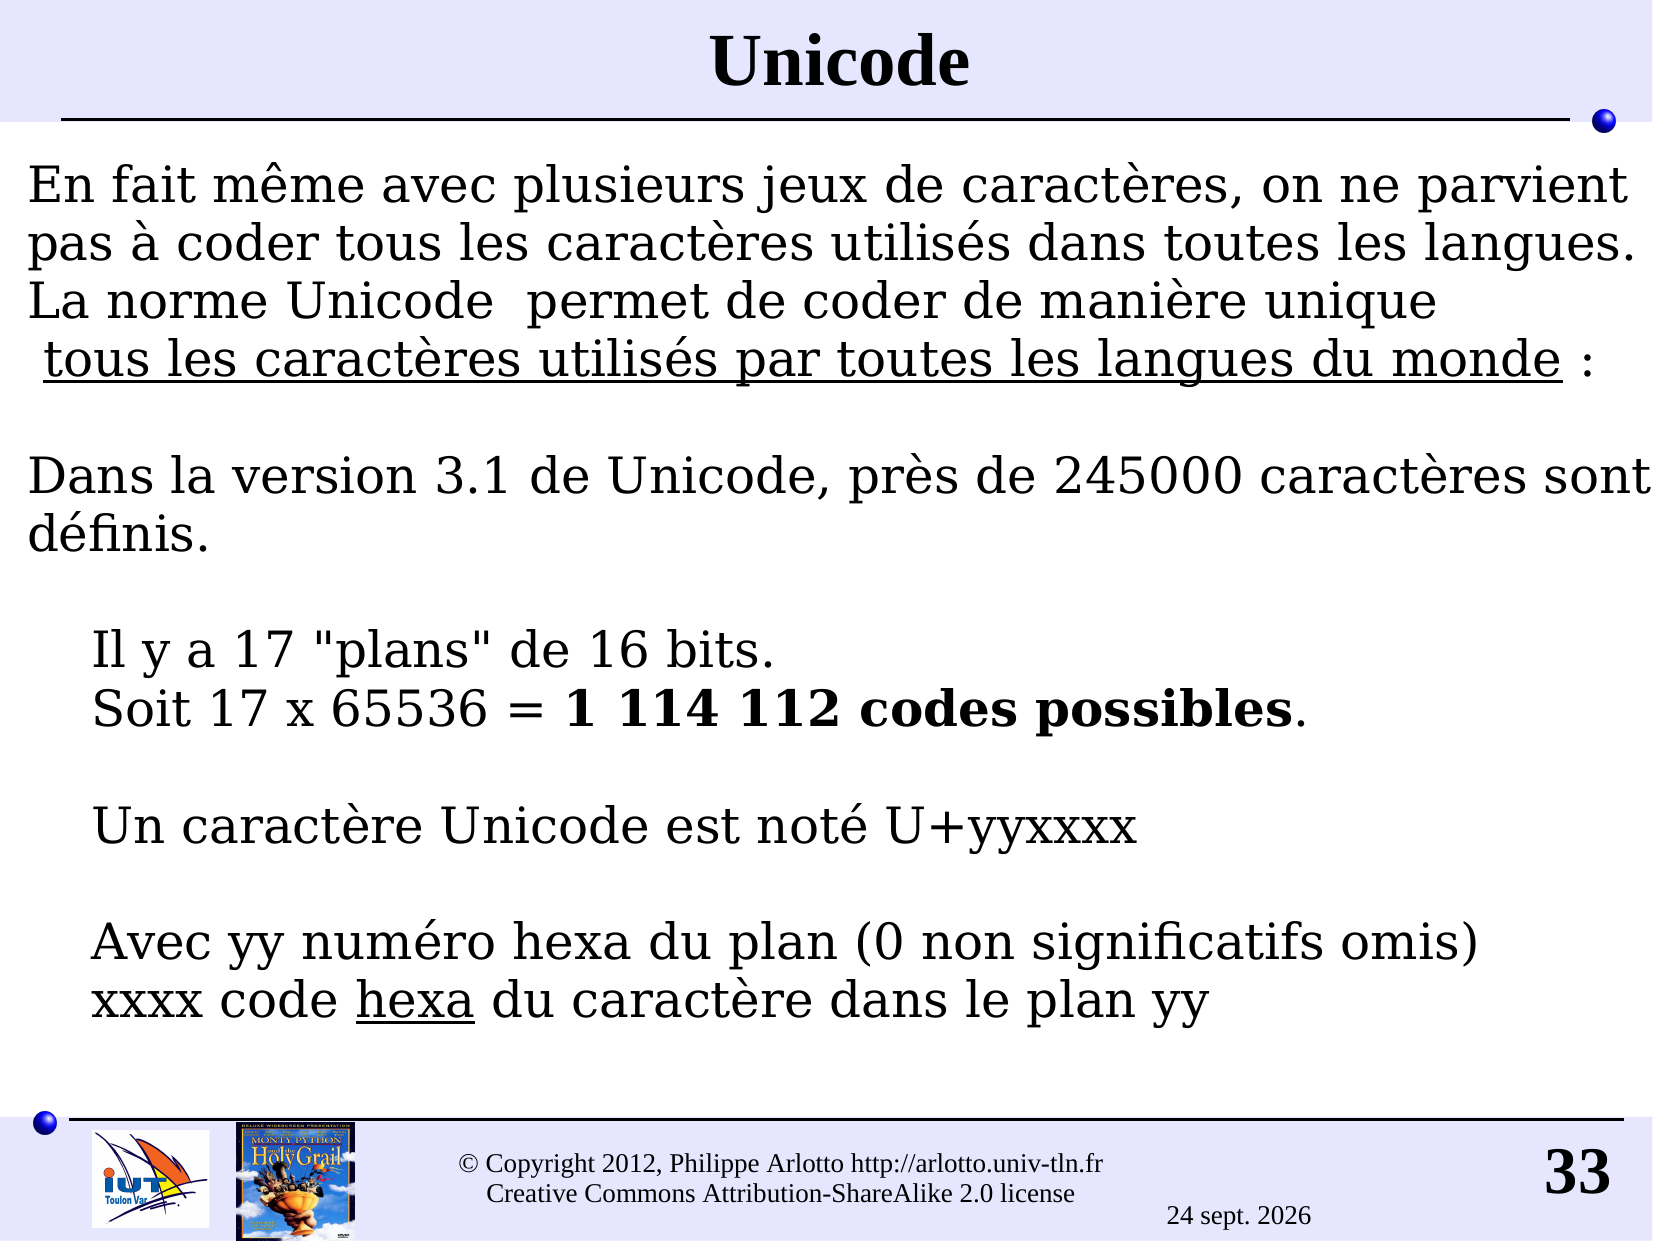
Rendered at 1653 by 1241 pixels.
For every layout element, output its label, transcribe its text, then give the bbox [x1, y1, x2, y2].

title Unicode [95, 14, 1585, 107]
text_box En fait même avec plusieurs jeux de caractères, on ne parvient pas à coder tous les caractères utilisés dans toutes les langues. La norme Unicode permet de coder de manière unique tous les caractères utilisés par toutes les langues du monde : Dans la version 3.1 de Unicode, près de 245000 caractères sont définis. Il y a 17 "plans" de 16 bits. Soit 17 x 65536 = 1 114 112 codes possibles. Un caractère Unicode est noté U+yyxxxx Avec yy numéro hexa du plan (0 non significatifs omis) xxxx code hexa du caractère dans le plan yy [27, 155, 1653, 1093]
picture [236, 1122, 355, 1241]
